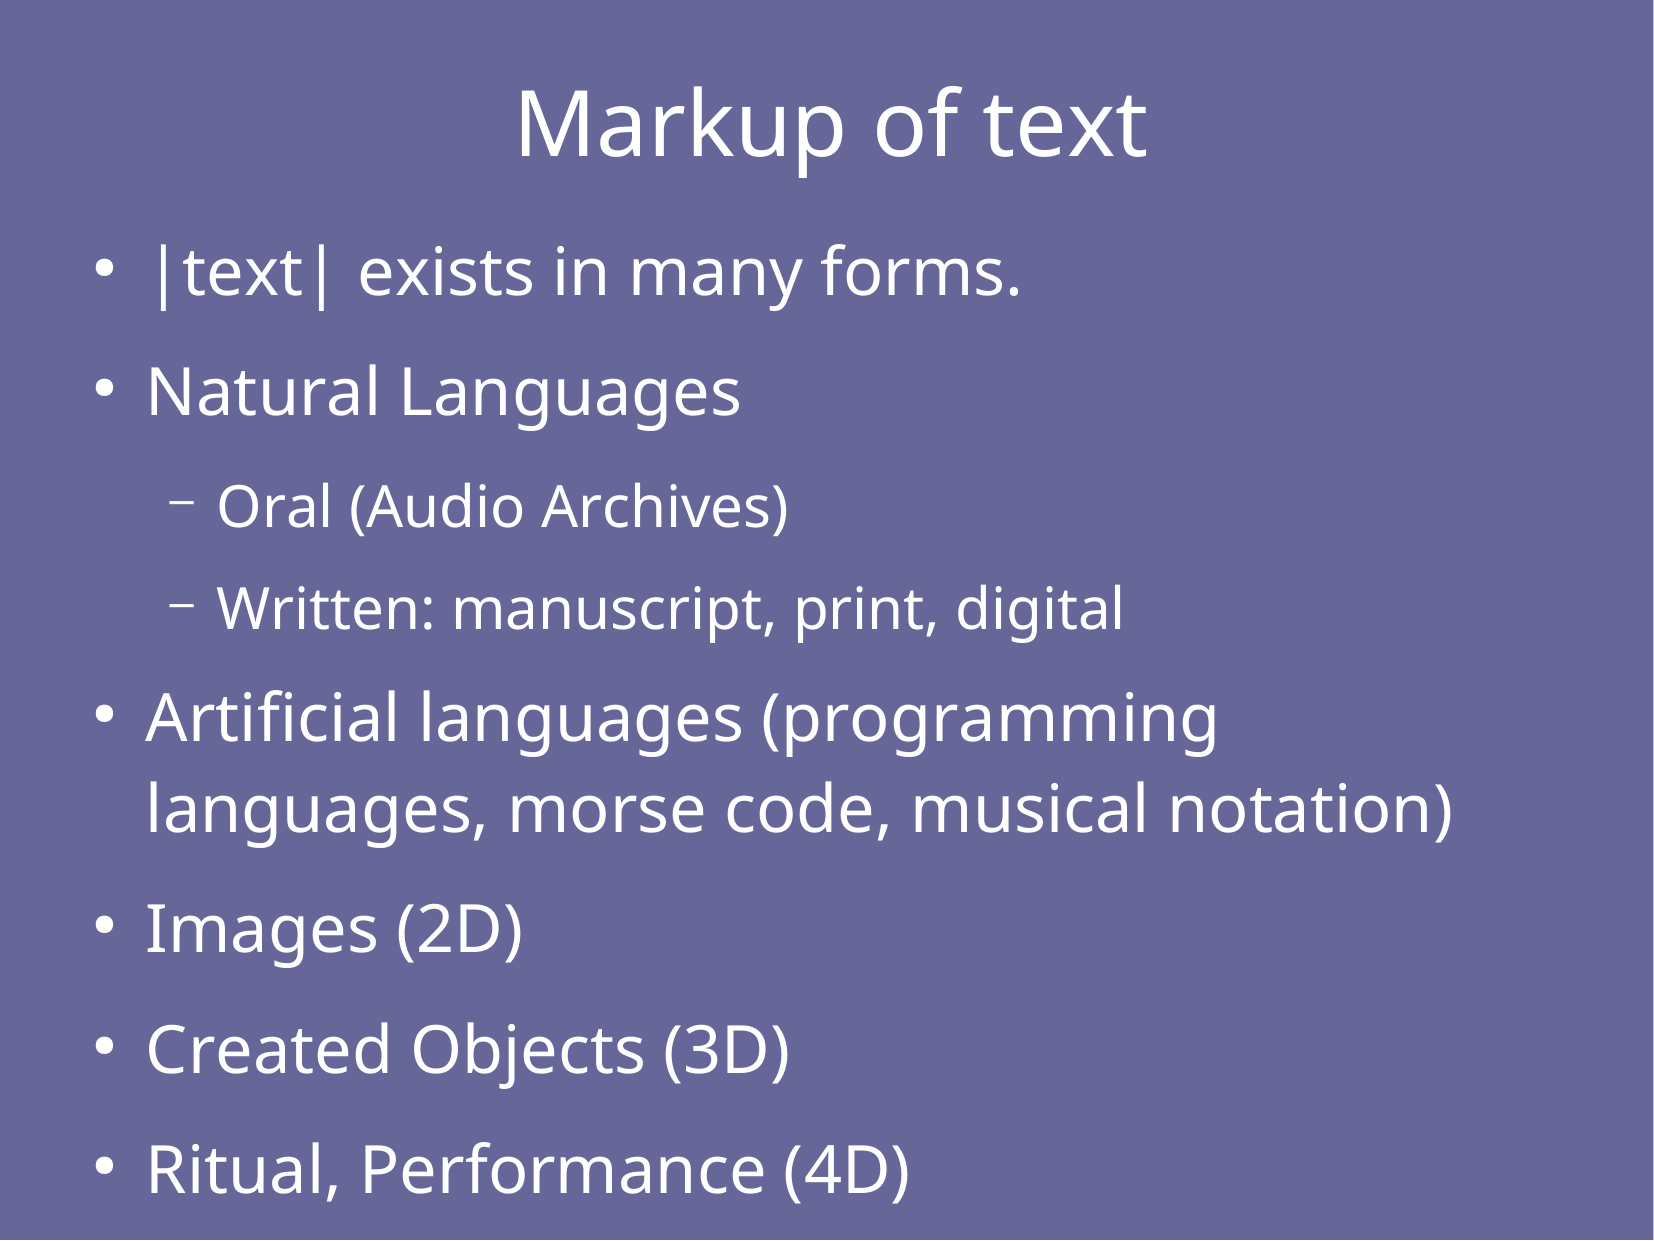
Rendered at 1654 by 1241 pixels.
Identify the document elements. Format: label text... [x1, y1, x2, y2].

title Markup of text [125, 17, 1538, 224]
list |text| exists in many forms. Natural Languages Oral (Audio Archives) Written: manuscript, print, digital Artificial languages (programming languages, morse code, musical notation) Images (2D) Created Objects (3D) Ritual, Performance (4D) [75, 224, 1564, 1201]
